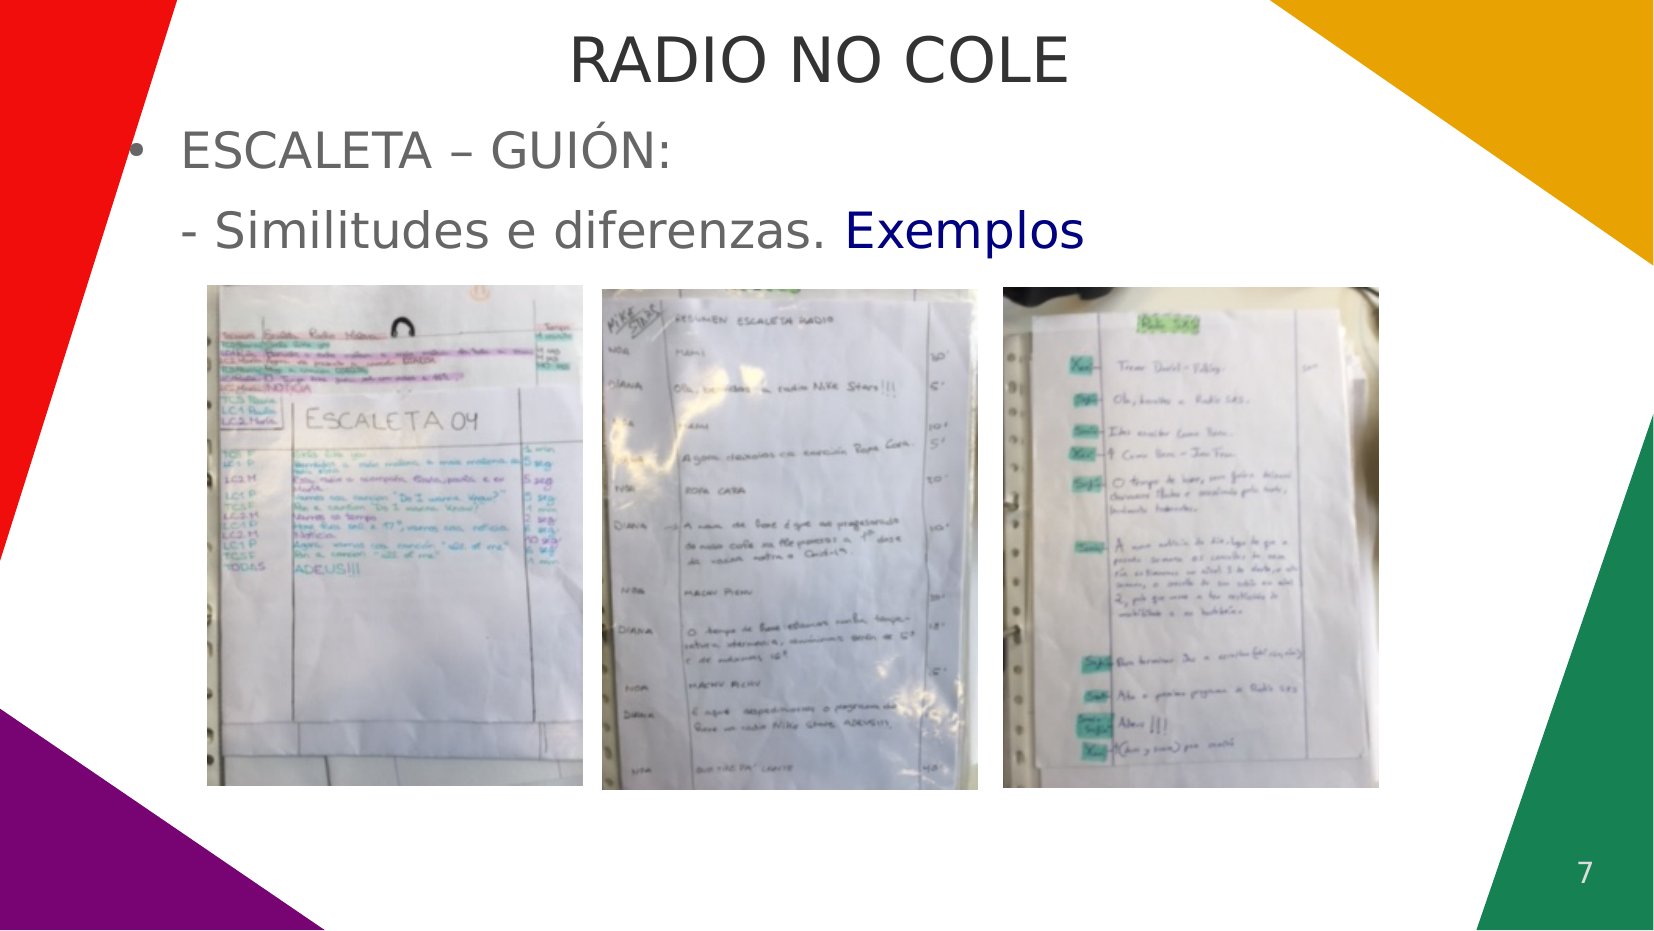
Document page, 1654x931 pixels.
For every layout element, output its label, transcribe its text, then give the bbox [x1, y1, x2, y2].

picture [602, 289, 978, 790]
title RADIO NO COLE [111, 0, 1529, 135]
list ESCALETA – GUIÓN: - Similitudes e diferenzas. Exemplos [109, 121, 1528, 713]
picture [207, 285, 583, 786]
picture [1003, 287, 1379, 788]
